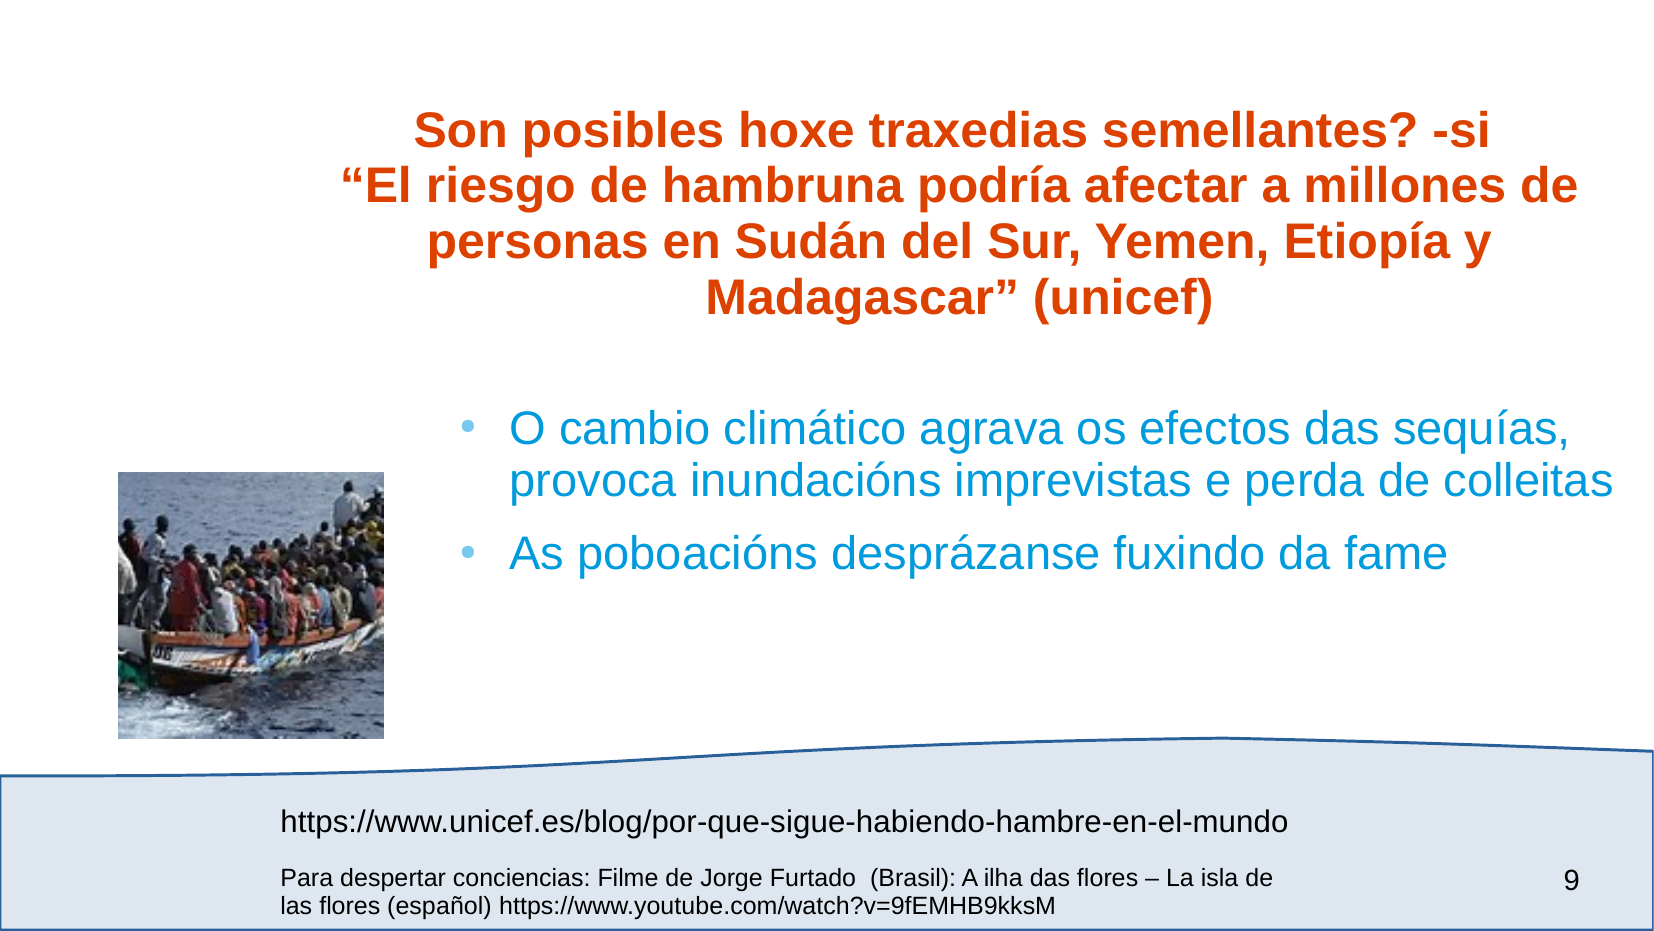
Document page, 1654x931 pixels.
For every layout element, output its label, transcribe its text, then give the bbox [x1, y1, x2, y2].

text_box Para despertar conciencias: Filme de Jorge Furtado (Brasil): A ilha das flores – La isla de las flores (español) https://www.youtube.com/watch?v=9fEMHB9kksM [265, 856, 1300, 928]
title Son posibles hoxe traxedias semellantes? -si “El riesgo de hambruna podría afectar a millones de personas en Sudán del Sur, Yemen, Etiopía y Madagascar” (unicef) [295, 101, 1625, 325]
picture [118, 472, 384, 739]
text_box https://www.unicef.es/blog/por-que-sigue-habiendo-hambre-en-el-mundo [265, 797, 1447, 847]
list O cambio climático agrava os efectos das sequías, provoca inundacións imprevistas e perda de colleitas As poboacións desprázanse fuxindo da fame [442, 401, 1625, 621]
